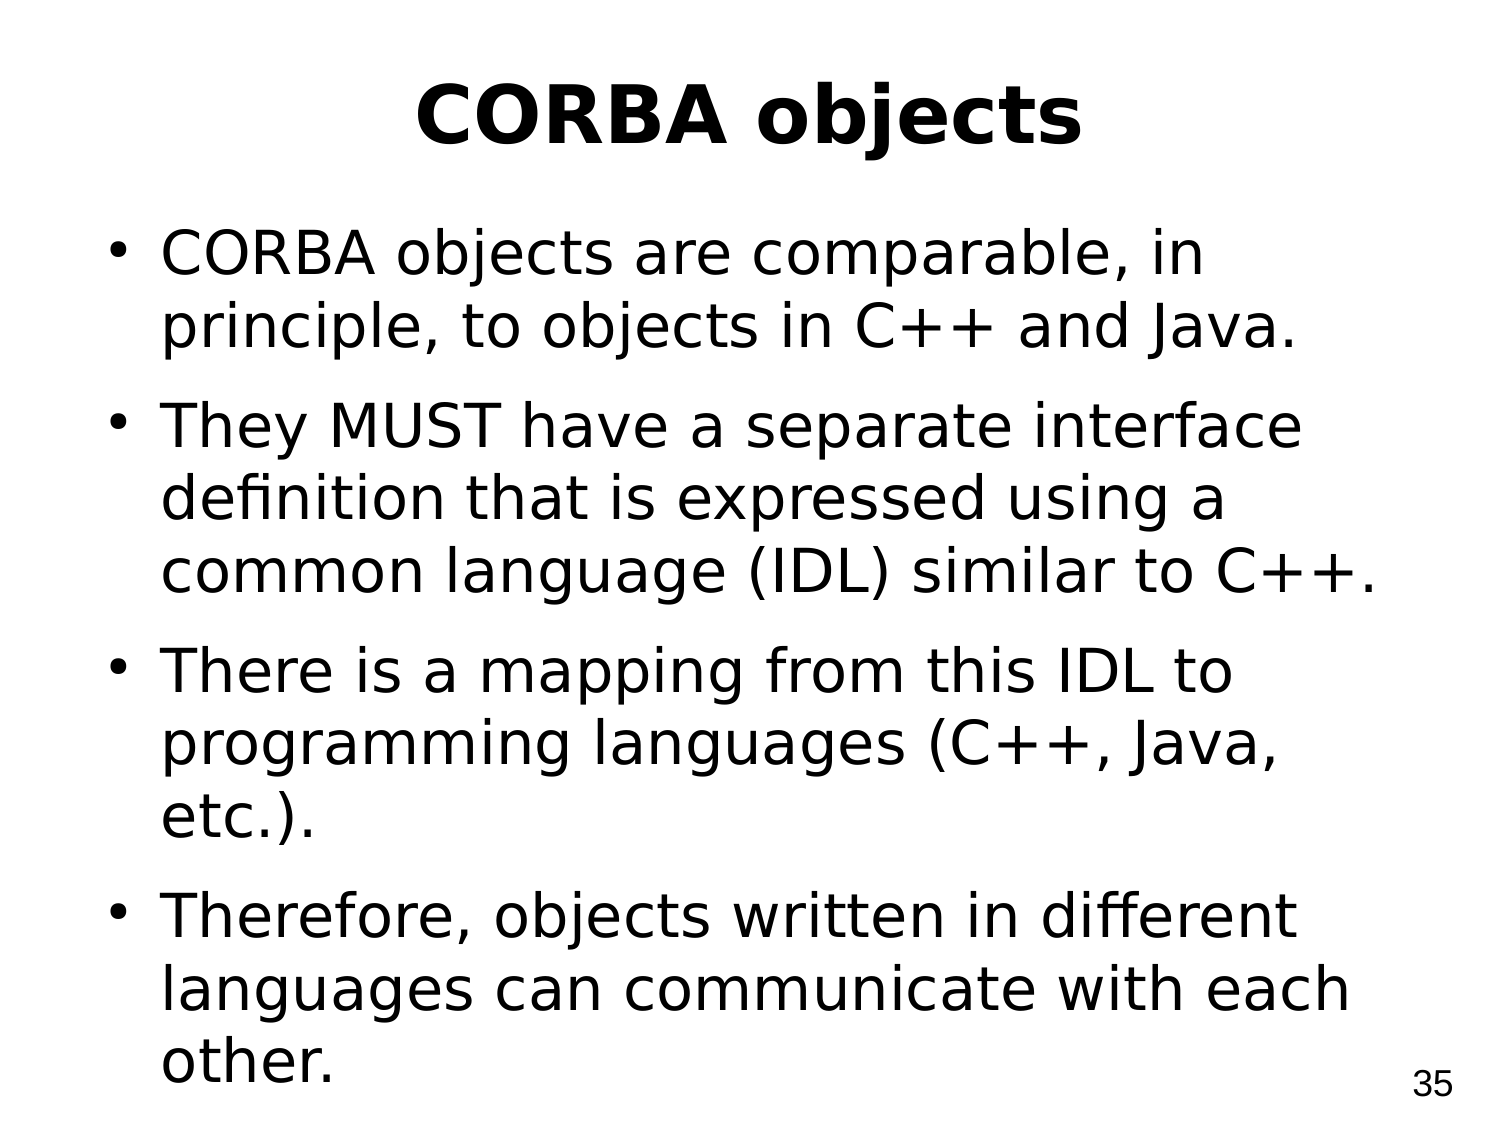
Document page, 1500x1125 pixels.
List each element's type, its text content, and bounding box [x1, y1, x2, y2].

title CORBA objects [75, 44, 1425, 177]
list CORBA objects are comparable, in principle, to objects in C++ and Java. They MUST have a separate interface definition that is expressed using a common language (IDL) similar to C++. There is a mapping from this IDL to programming languages (C++, Java, etc.). Therefore, objects written in different languages can communicate with each other. [75, 206, 1425, 1093]
